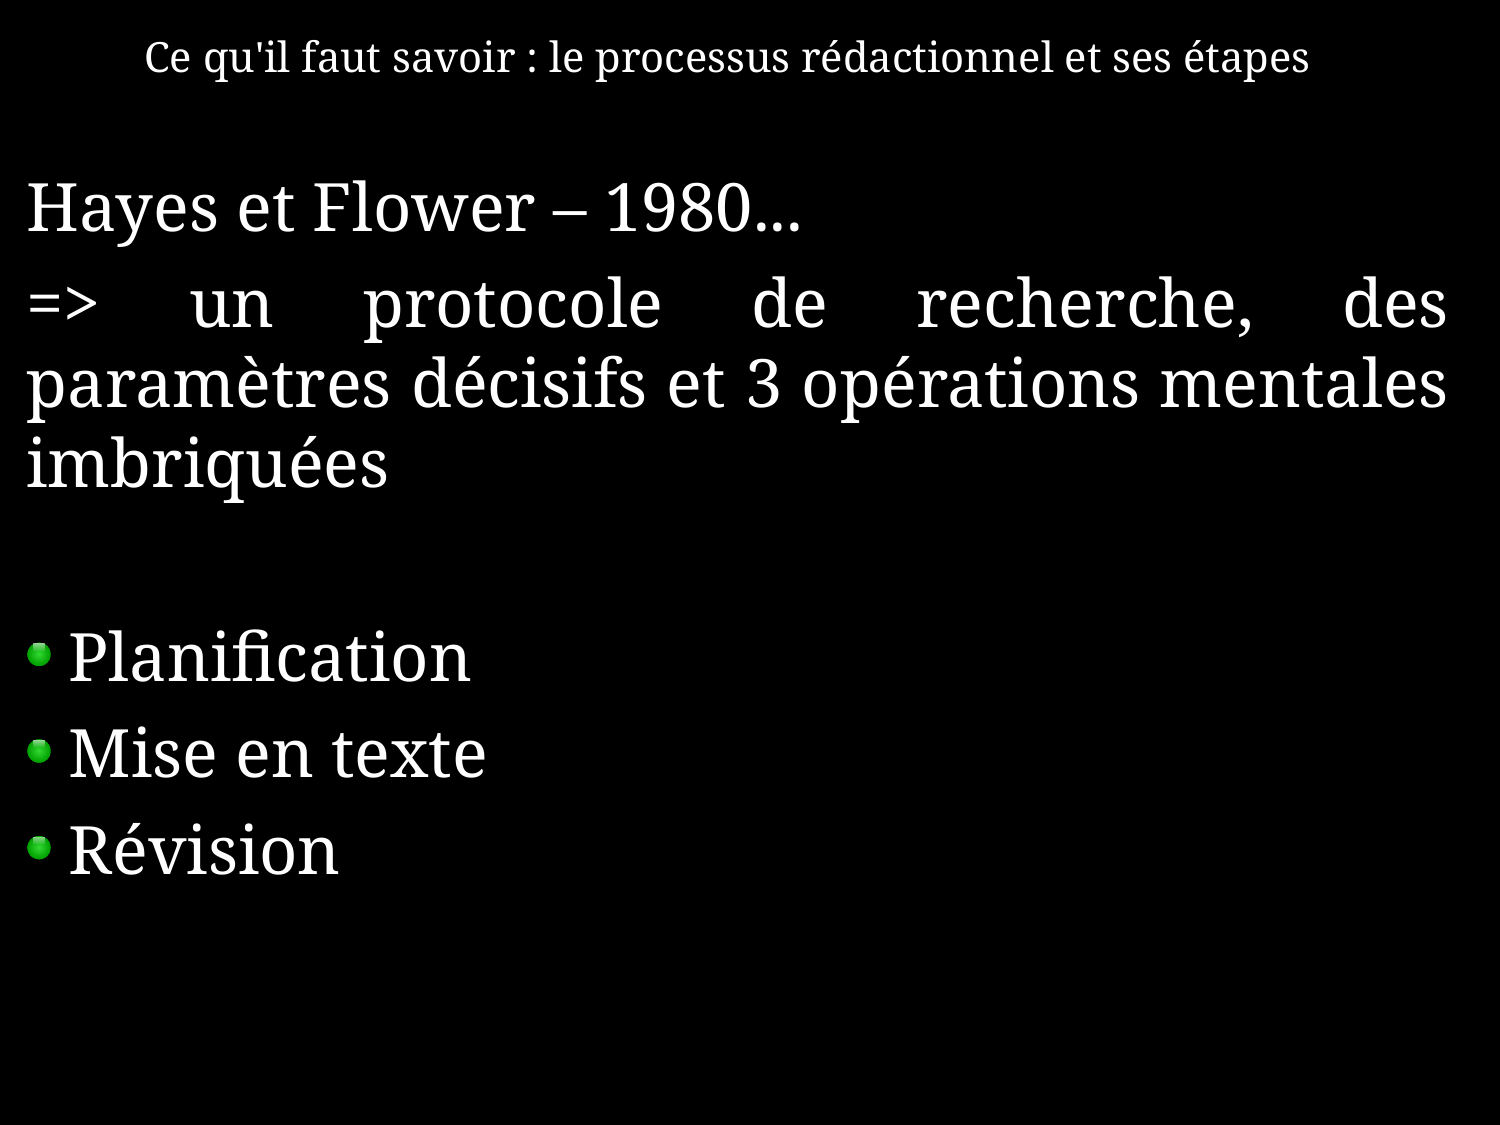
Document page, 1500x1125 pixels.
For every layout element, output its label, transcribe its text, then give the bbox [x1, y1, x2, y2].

subtitle Ce qu'il faut savoir : le processus rédactionnel et ses étapes Hayes et Flower – 1980... => un protocole de recherche, des paramètres décisifs et 3 opérations mentales imbriquées Planification Mise en texte Révision [11, 23, 1465, 1087]
